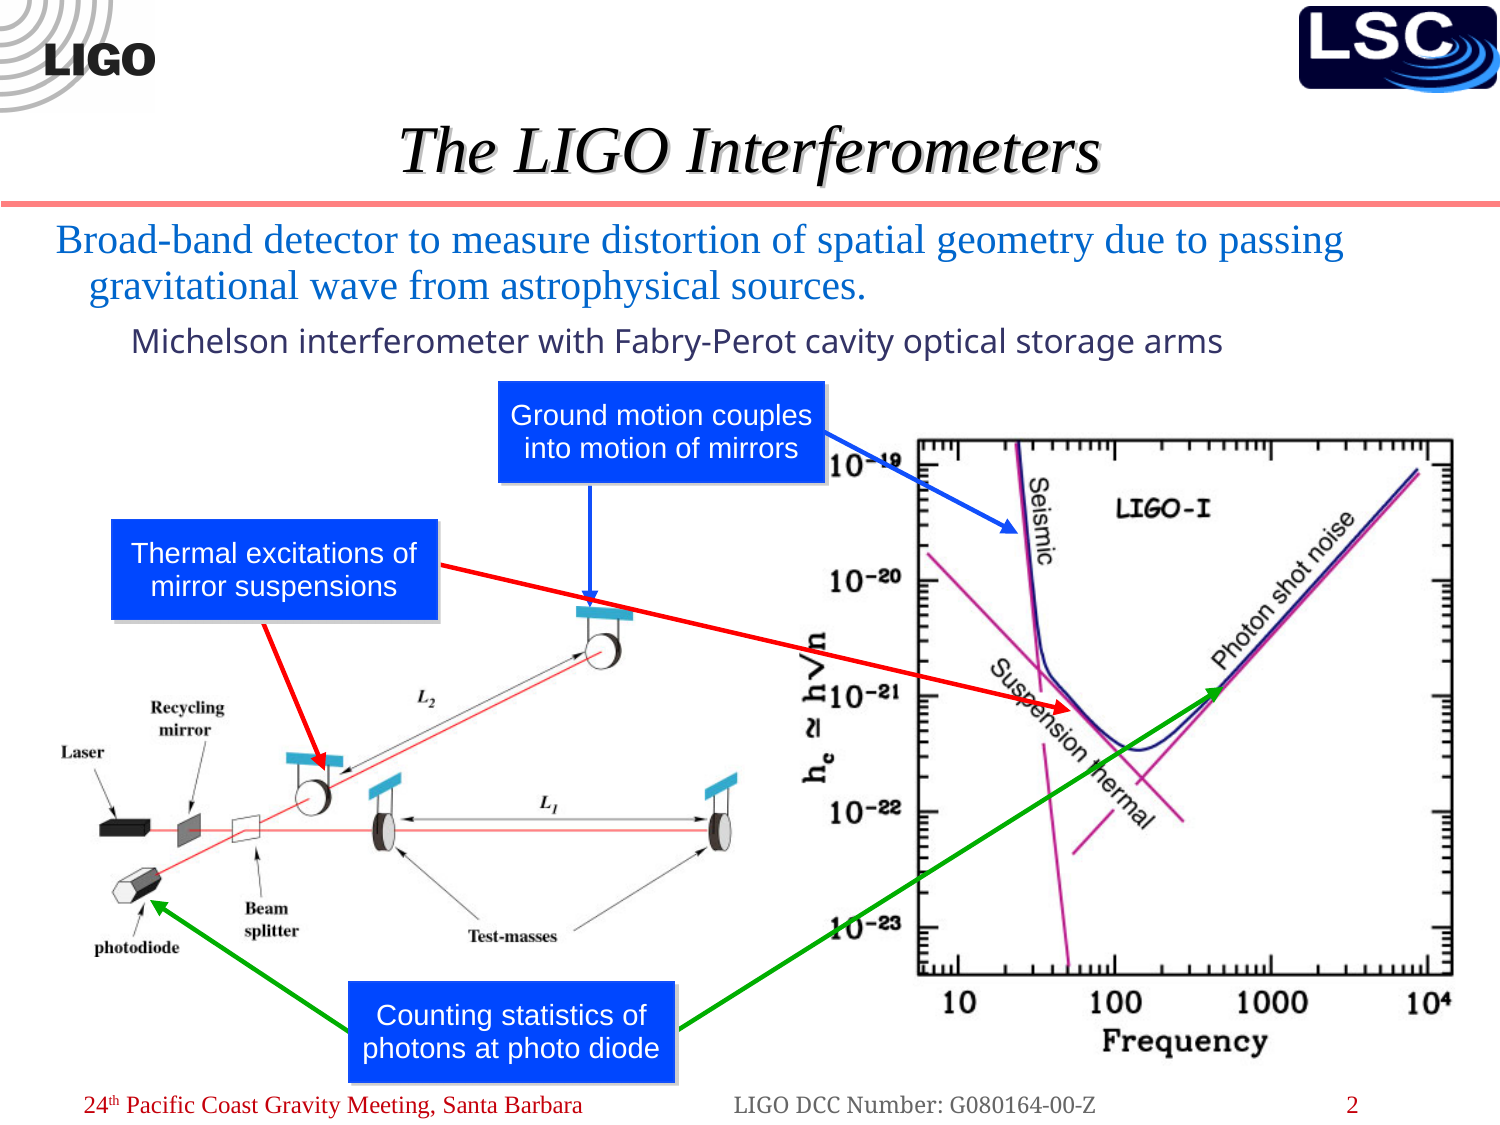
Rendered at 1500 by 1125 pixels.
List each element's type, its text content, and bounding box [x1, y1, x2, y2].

picture [61, 606, 757, 957]
text_box Counting statistics of photons at photo diode [349, 981, 675, 1083]
text_box Thermal excitations of mirror suspensions [111, 519, 437, 620]
picture [633, 606, 757, 635]
title The LIGO Interferometers [156, 65, 1344, 194]
picture [799, 397, 1459, 1084]
text_box Ground motion couples into motion of mirrors [499, 381, 825, 483]
picture [1299, 6, 1500, 93]
list Broad-band detector to measure distortion of spatial geometry due to passing gravitational wave from astrophysical sources. Michelson interferometer with Fabry-Perot cavity optical storage arms [55, 215, 1445, 357]
